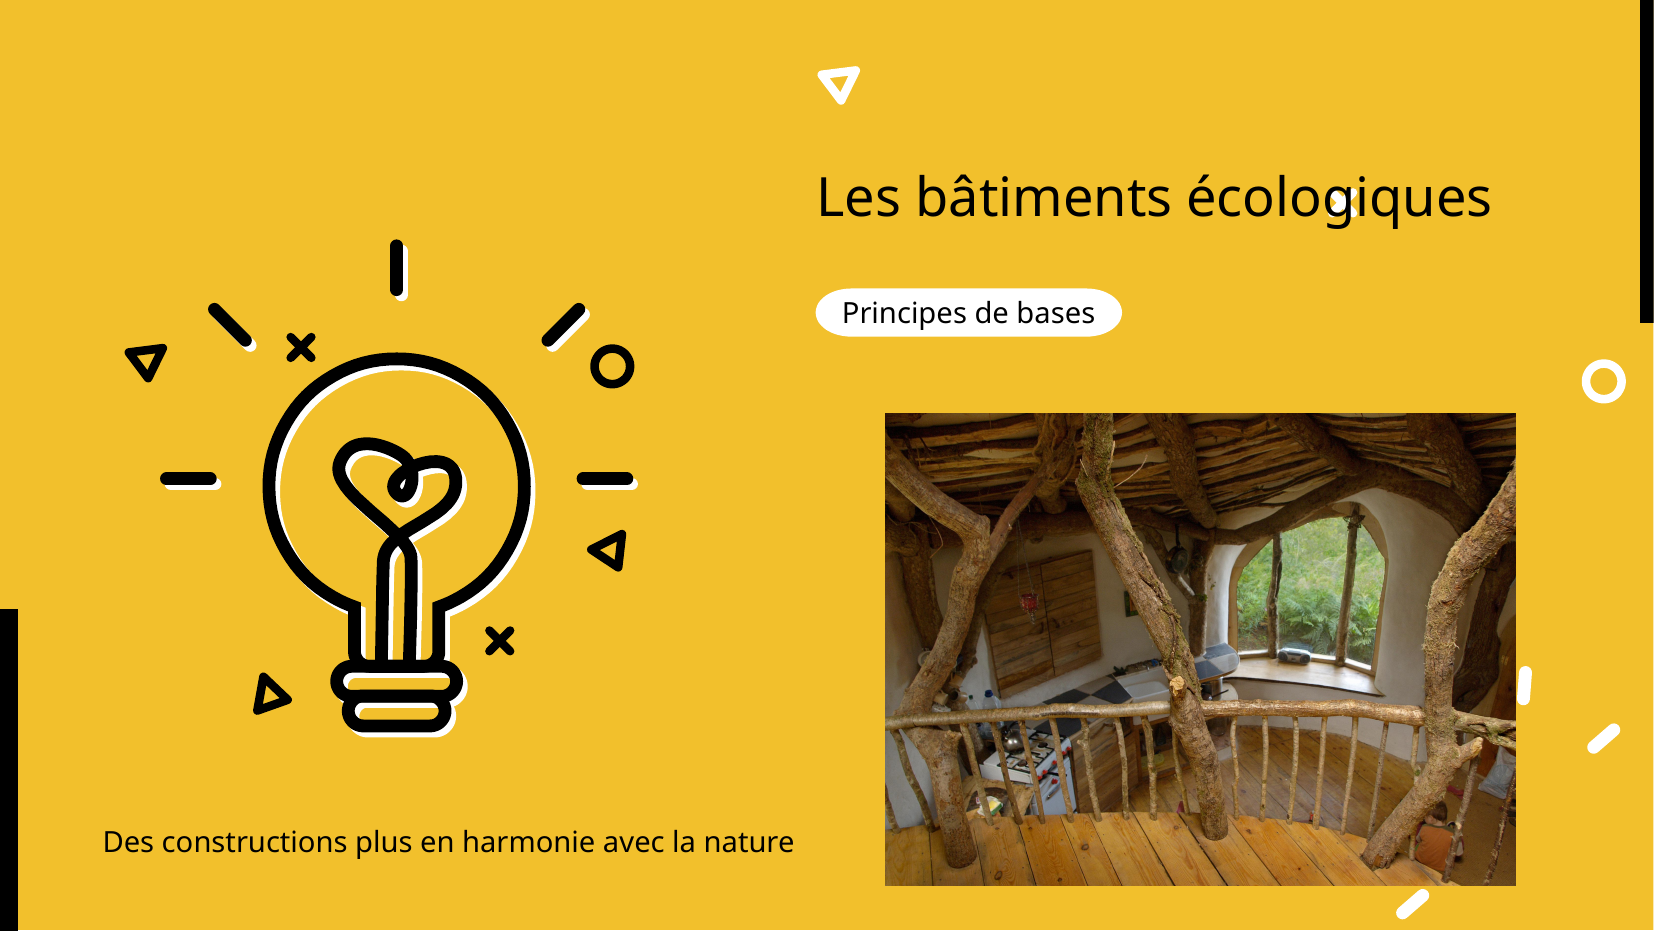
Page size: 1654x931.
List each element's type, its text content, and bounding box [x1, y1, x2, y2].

text_box Principes de bases [815, 288, 1123, 337]
picture [885, 413, 1516, 886]
text_box Des constructions plus en harmonie avec la nature [102, 800, 827, 881]
title Les bâtiments écologiques [816, 121, 1536, 270]
